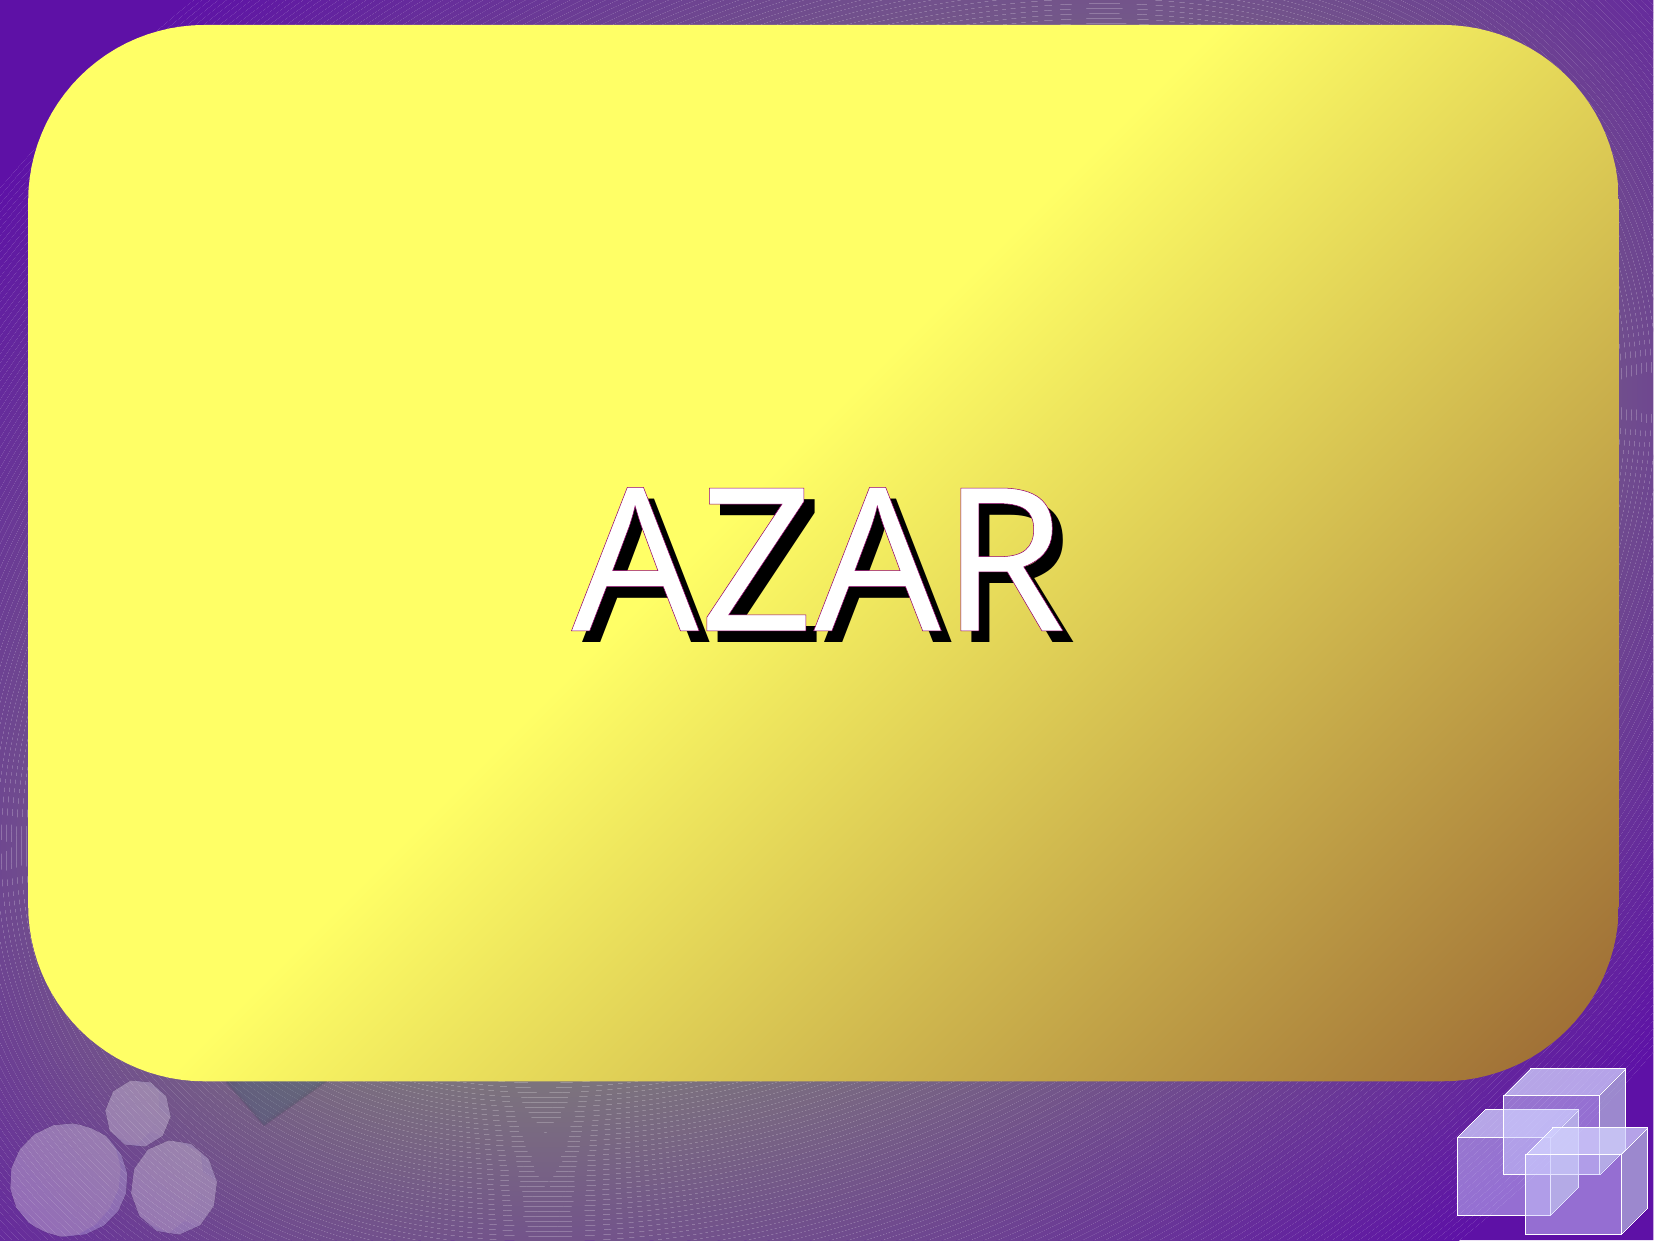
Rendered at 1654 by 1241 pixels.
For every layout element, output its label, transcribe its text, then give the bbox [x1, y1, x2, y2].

text_box AZAR [168, 409, 1469, 707]
text_box [28, 24, 1619, 1082]
